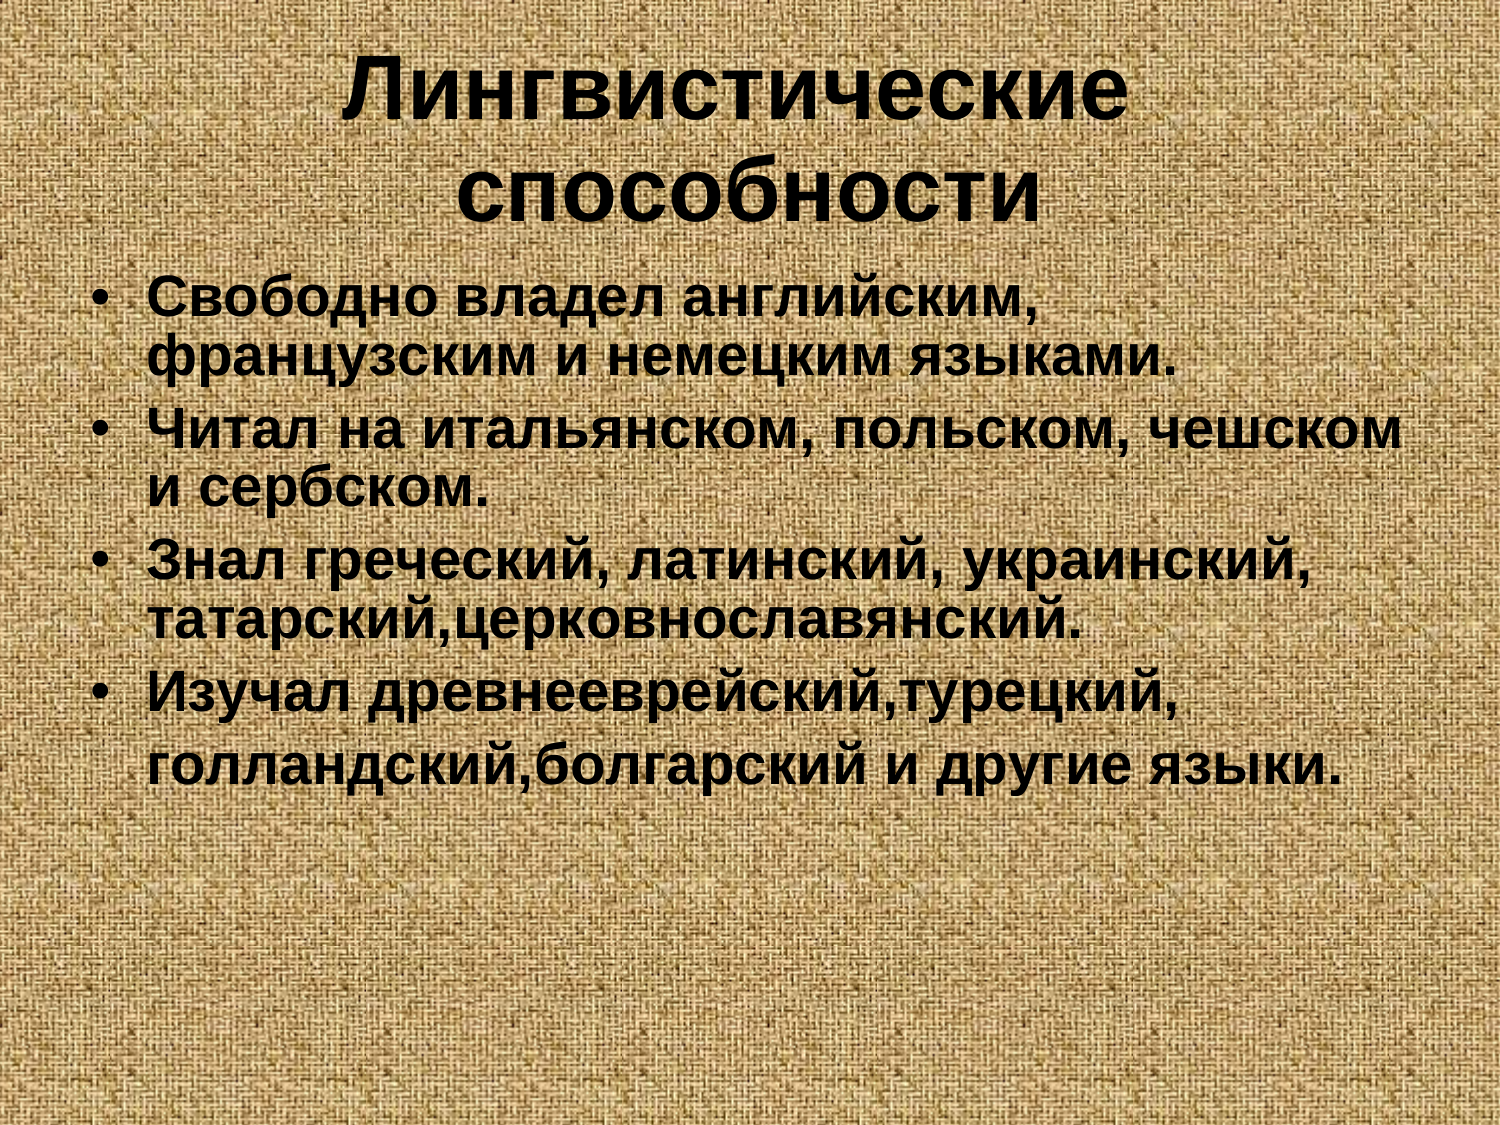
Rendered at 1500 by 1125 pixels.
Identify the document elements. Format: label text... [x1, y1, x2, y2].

picture [0, 0, 1500, 1125]
title Лингвистические способности [75, 25, 1426, 252]
list Свободно владел английским, французским и немецким языками. Читал на итальянском, польском, чешском и сербском. Знал греческий, латинский, украинский, татарский,церковнославянский. Изучал древнееврейский,турецкий, голландский,болгарский и другие языки. [75, 262, 1426, 1094]
